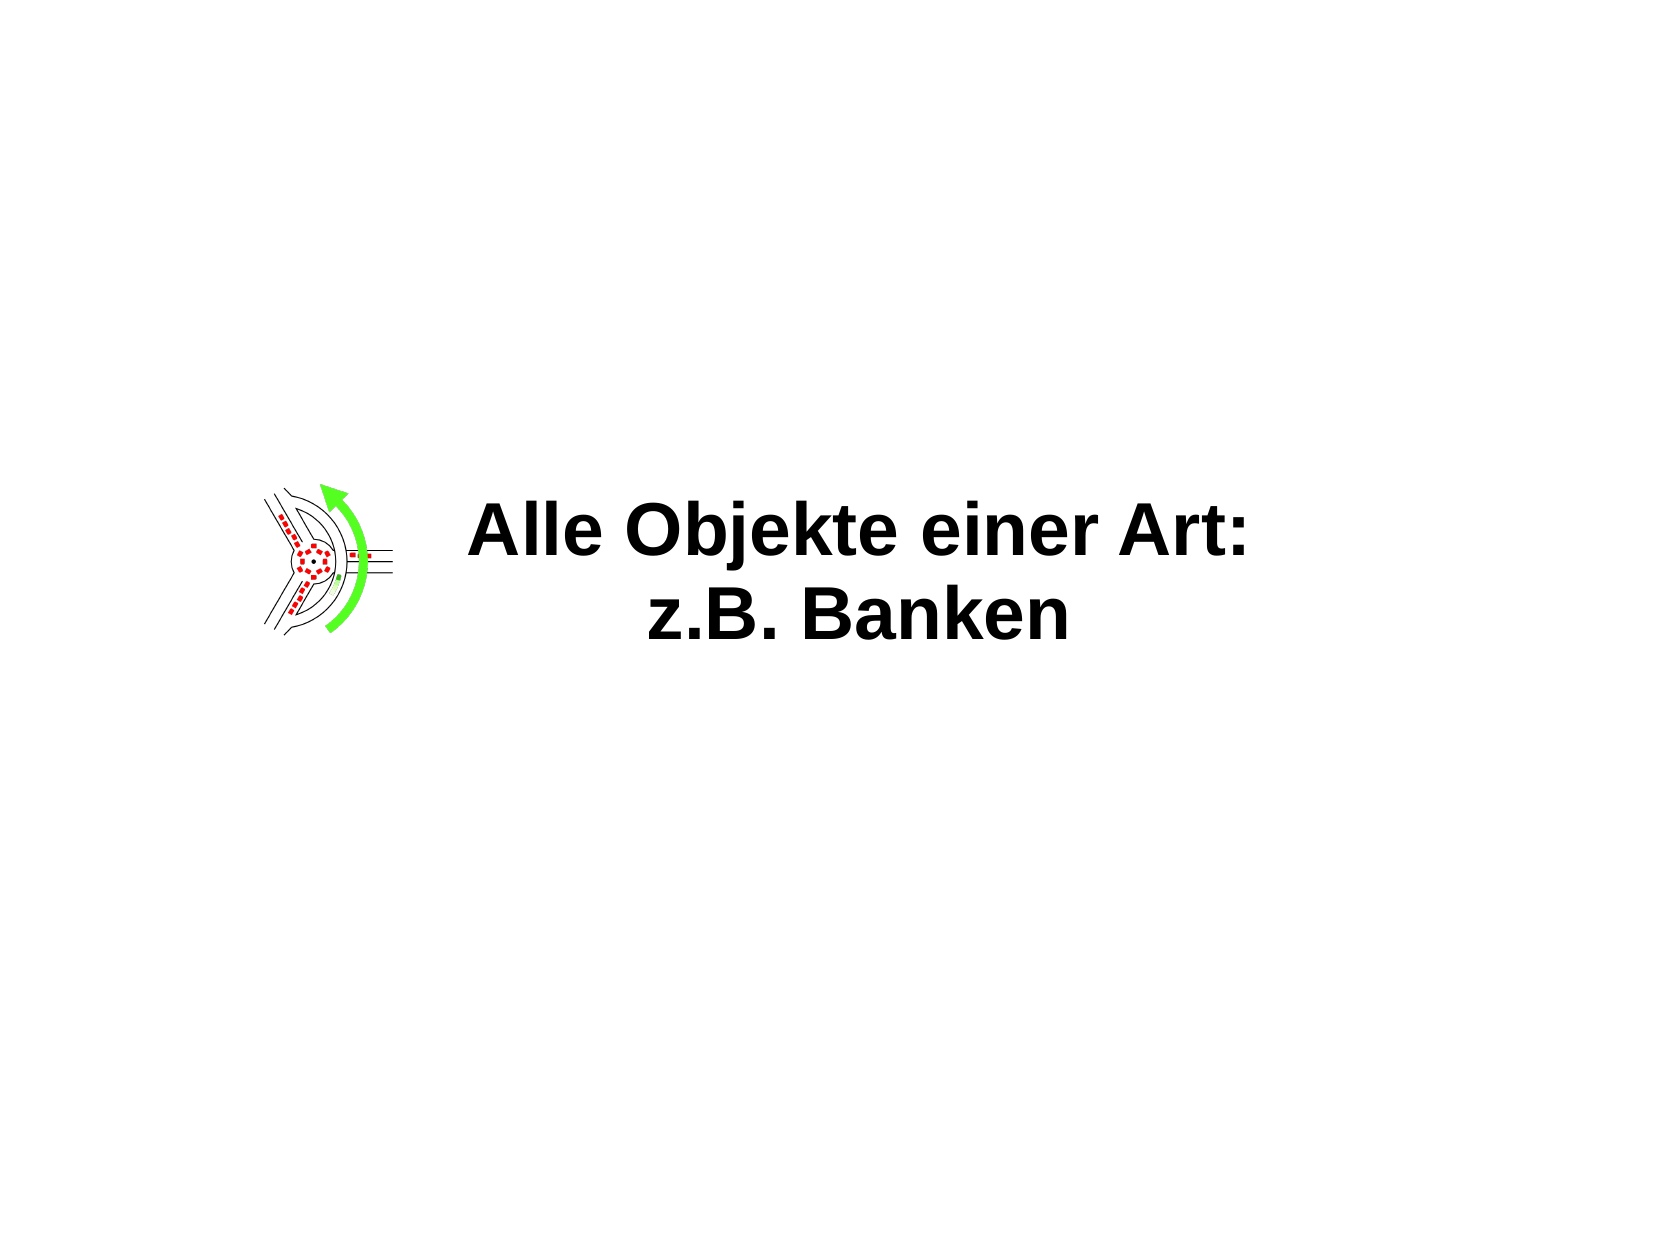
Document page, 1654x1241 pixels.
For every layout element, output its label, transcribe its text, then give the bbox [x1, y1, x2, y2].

text_box Alle Objekte einer Art: z.B. Banken [452, 480, 1267, 664]
picture [247, 483, 405, 641]
